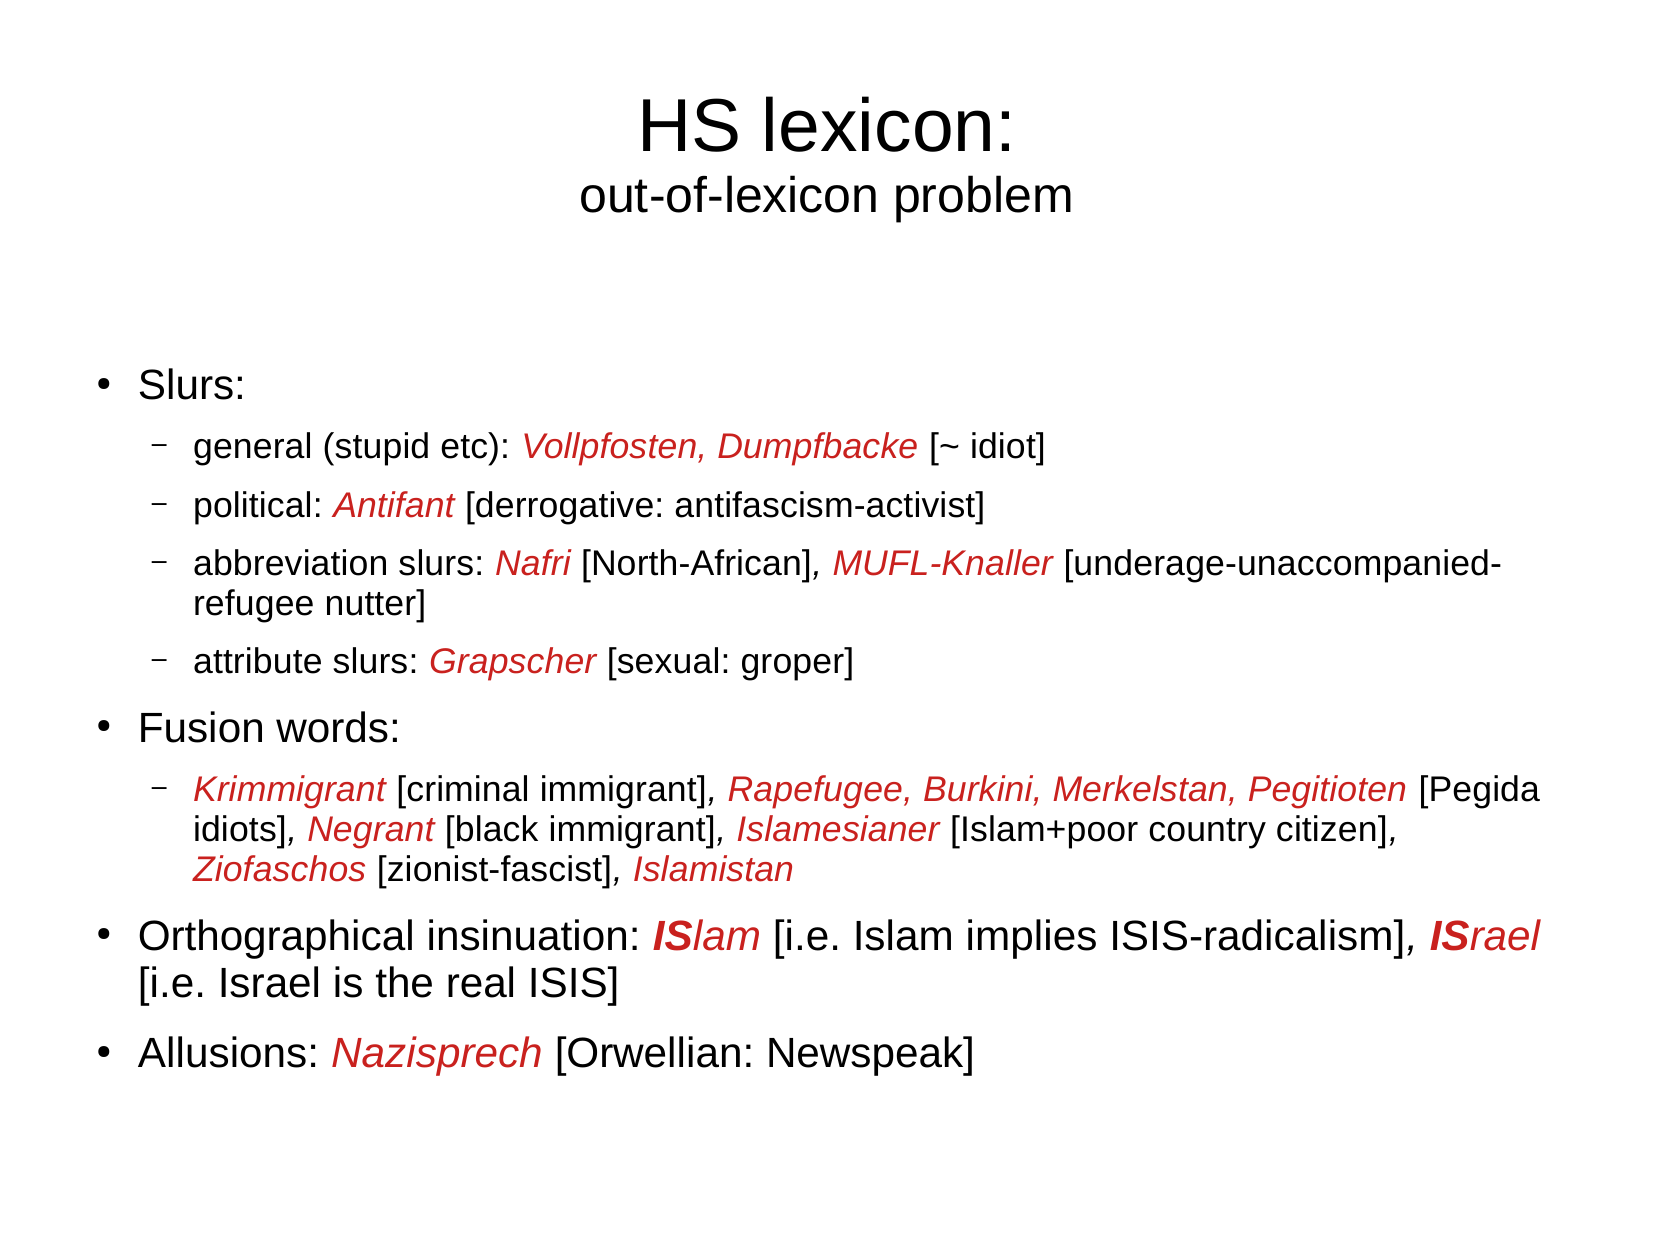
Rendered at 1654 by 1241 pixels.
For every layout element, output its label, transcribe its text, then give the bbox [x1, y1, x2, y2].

list Slurs: general (stupid etc): Vollpfosten, Dumpfbacke [~ idiot] political: Antifant [derrogative: antifascism-activist] abbreviation slurs: Nafri [North-African], MUFL-Knaller [underage-unaccompanied-refugee nutter] attribute slurs: Grapscher [sexual: groper] Fusion words: Krimmigrant [criminal immigrant], Rapefugee, Burkini, Merkelstan, Pegitioten [Pegida idiots], Negrant [black immigrant], Islamesianer [Islam+poor country citizen], Ziofaschos [zionist-fascist], Islamistan Orthographical insinuation: ISlam [i.e. Islam implies ISIS-radicalism], ISrael [i.e. Israel is the real ISIS] Allusions: Nazisprech [Orwellian: Newspeak] [82, 361, 1571, 1081]
title HS lexicon: out-of-lexicon problem [82, 41, 1571, 265]
